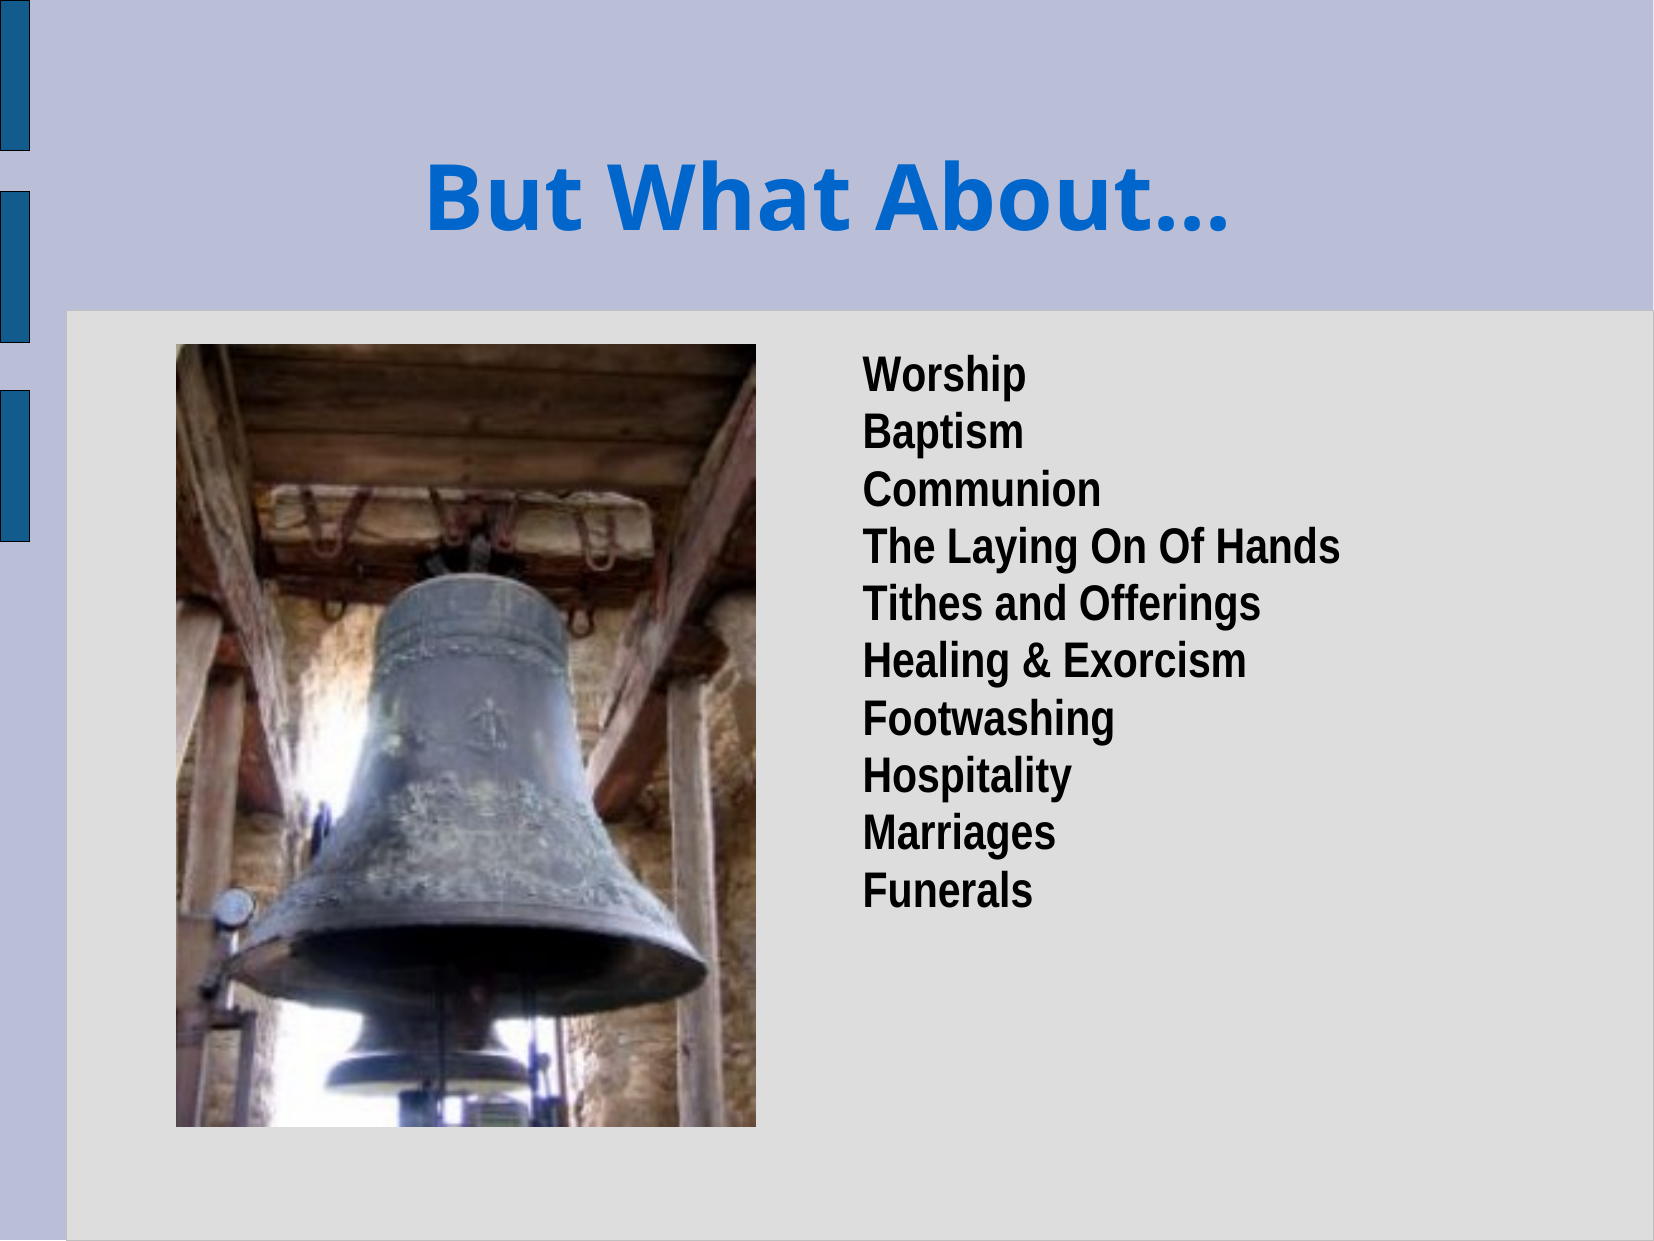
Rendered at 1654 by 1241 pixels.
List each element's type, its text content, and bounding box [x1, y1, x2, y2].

title But What About... [121, 91, 1534, 299]
list Worship Baptism Communion The Laying On Of Hands Tithes and Offerings Healing & Exorcism Footwashing Hospitality Marriages Funerals [845, 344, 1535, 1127]
picture [176, 344, 756, 1127]
